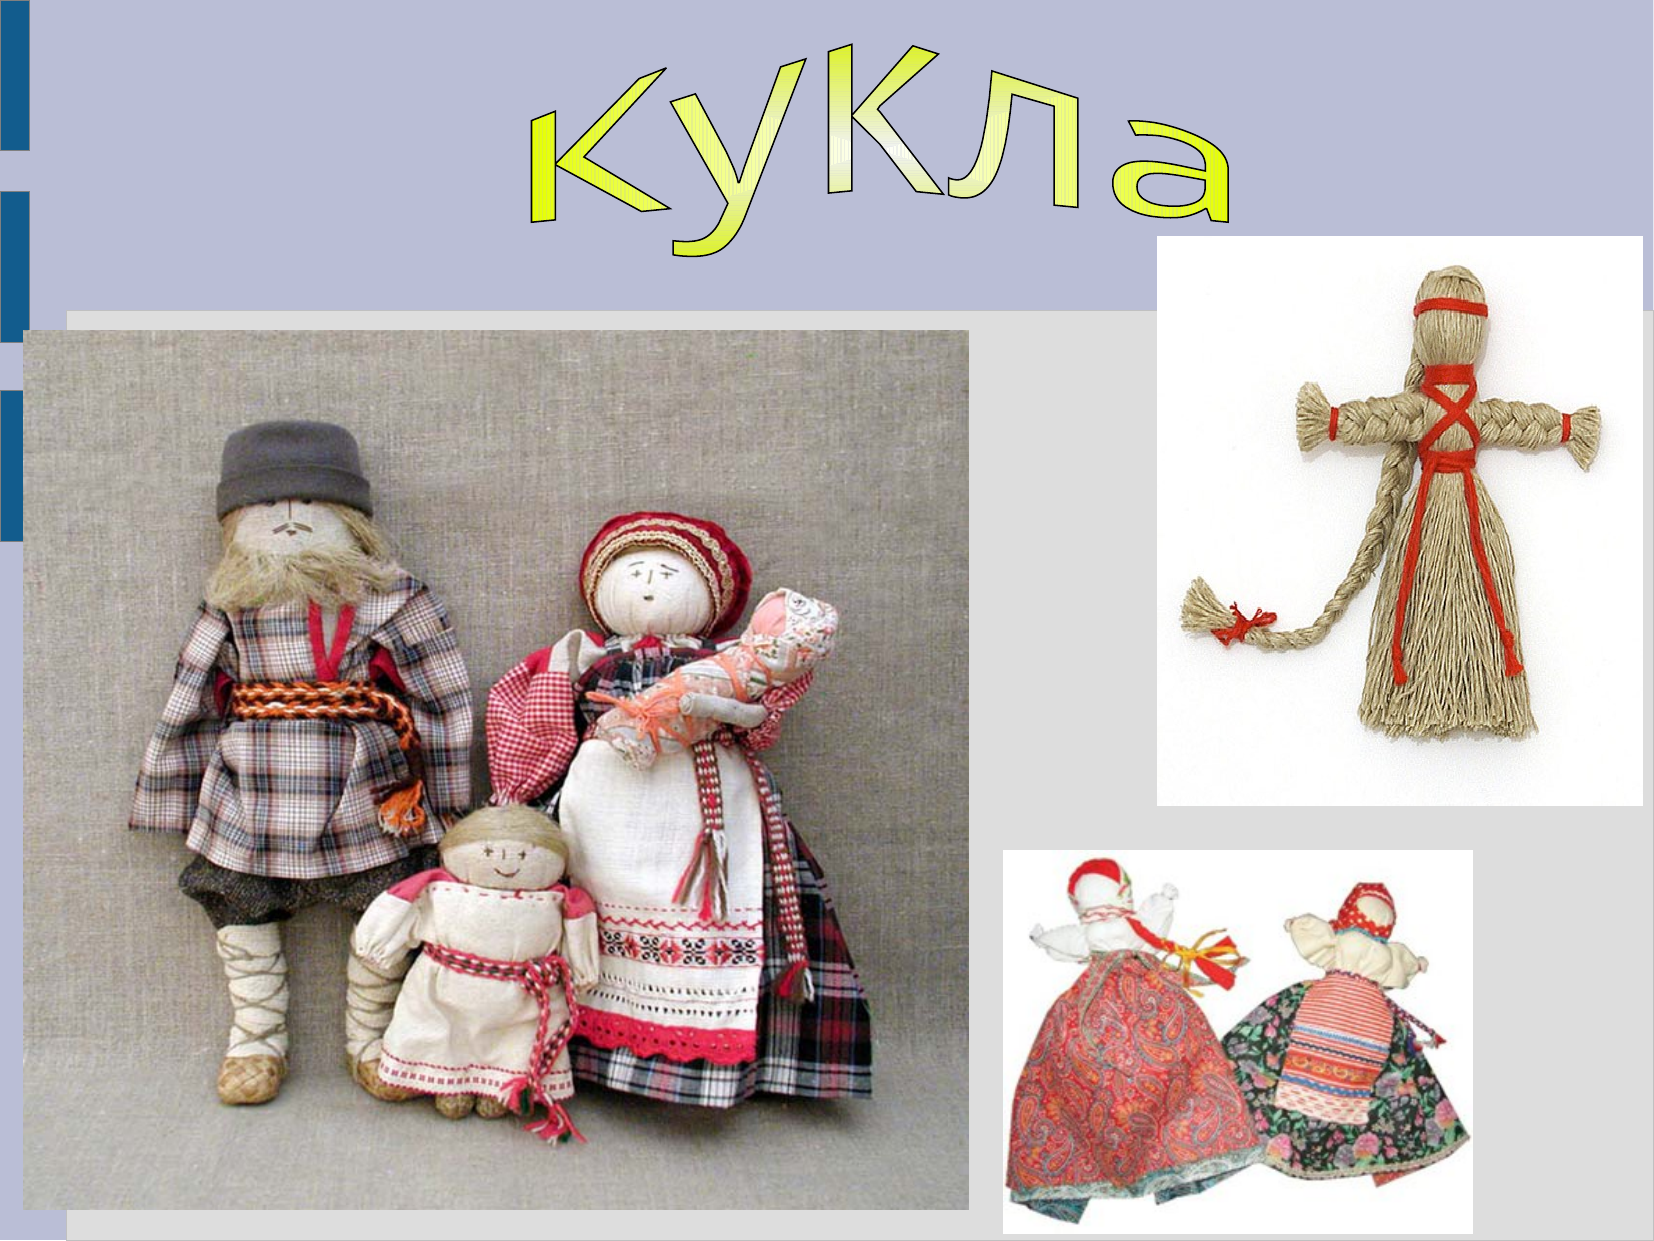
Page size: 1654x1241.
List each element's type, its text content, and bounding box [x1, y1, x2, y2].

text_box Кукла [828, 44, 944, 195]
text_box Кукла [948, 70, 1078, 208]
text_box Кукла [670, 58, 806, 257]
text_box Кукла [531, 67, 671, 223]
picture [1003, 850, 1473, 1234]
picture [23, 330, 969, 1210]
picture [1157, 236, 1643, 806]
text_box Кукла [1112, 120, 1229, 223]
